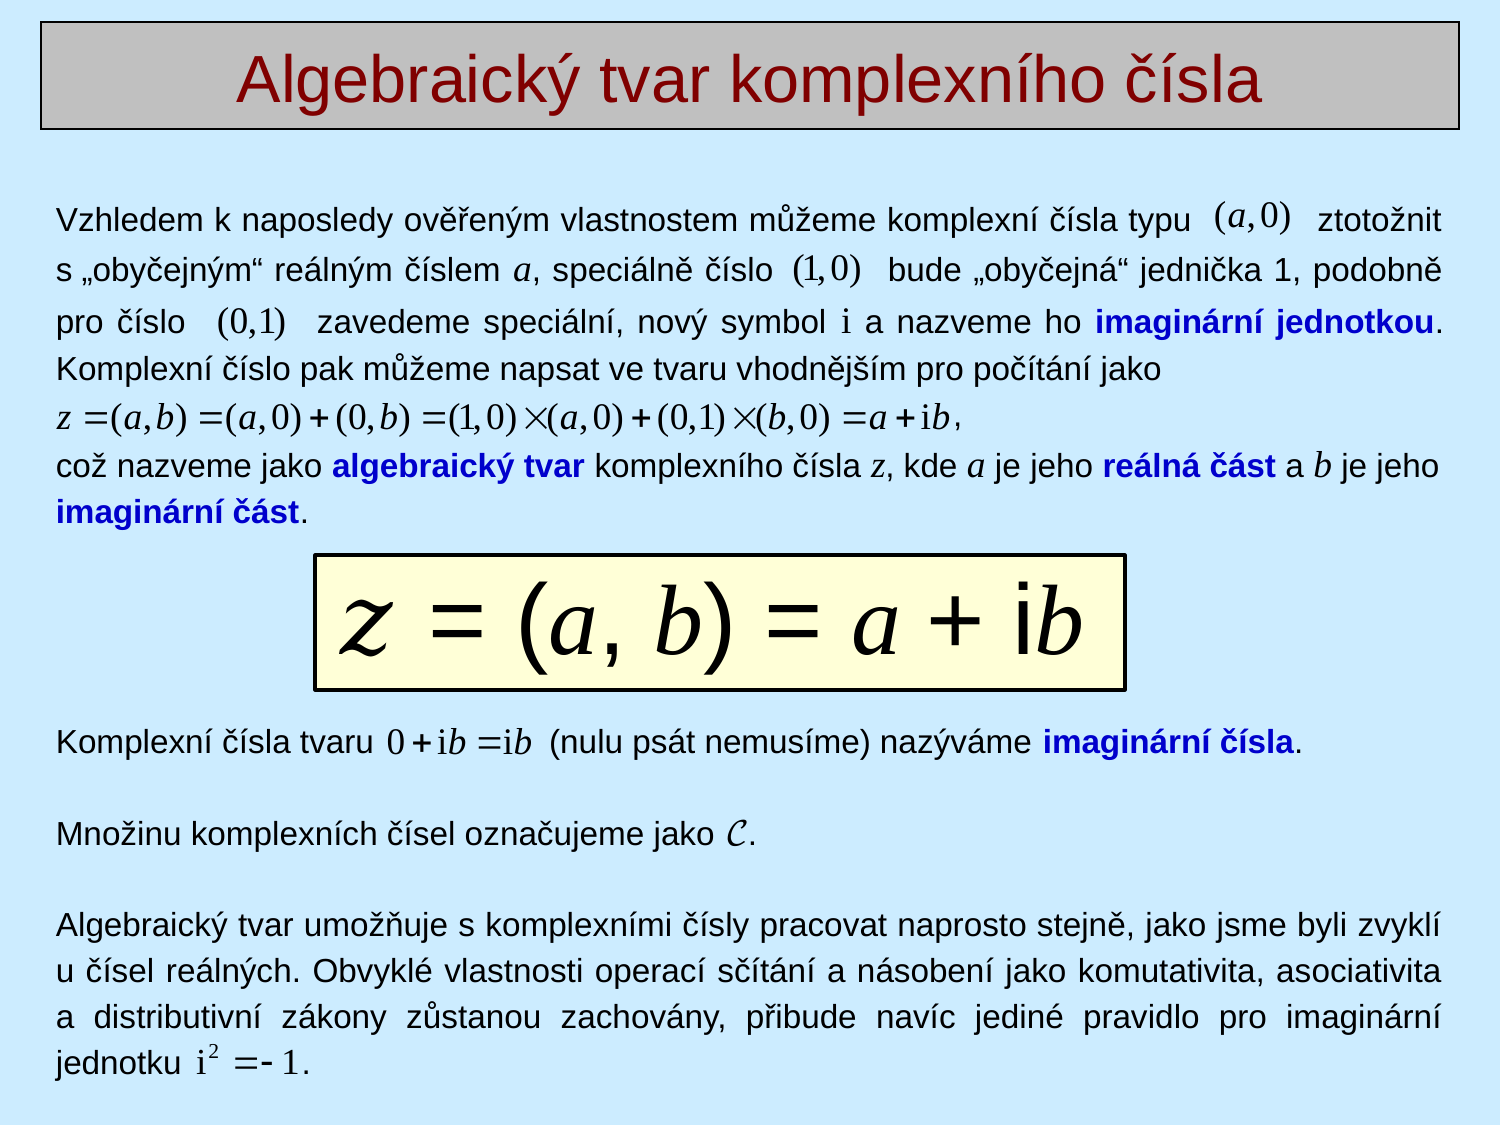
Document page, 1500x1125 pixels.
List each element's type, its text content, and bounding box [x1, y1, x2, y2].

picture [787, 246, 869, 297]
picture [211, 299, 293, 350]
text_box Vzhledem k naposledy ověřeným vlastnostem můžeme komplexní čísla typu ztotožnit s „obyčejným“ reálným číslem a, speciálně číslo bude „obyčejná“ jednička 1, podobně pro číslo zavedeme speciální, nový symbol i a nazveme ho imaginární jednotkou. Komplexní číslo pak můžeme napsat ve tvaru vhodnějším pro počítání jako , což nazveme jako algebraický tvar komplexního čísla z, kde a je jeho reálná část a b je jeho imaginární část. Komplexní čísla tvaru (nulu psát nemusíme) nazýváme imaginární čísla. Množinu komplexních čísel označujeme jako 𝒞. Algebraický tvar umožňuje s komplexními čísly pracovat naprosto stejně, jako jsme byli zvyklí u čísel reálných. Obvyklé vlastnosti operací sčítání a násobení jako komutativita, asociativita a distributivní zákony zůstanou zachovány, přibude navíc jediné pravidlo pro imaginární jednotku . [41, 184, 1459, 1089]
picture [1208, 193, 1297, 244]
picture [49, 395, 958, 446]
picture [191, 1035, 305, 1081]
title Algebraický tvar komplexního čísla [41, 22, 1459, 129]
picture [381, 720, 541, 764]
text_box 𝑧 = (a, b) = a + ib [315, 554, 1126, 691]
